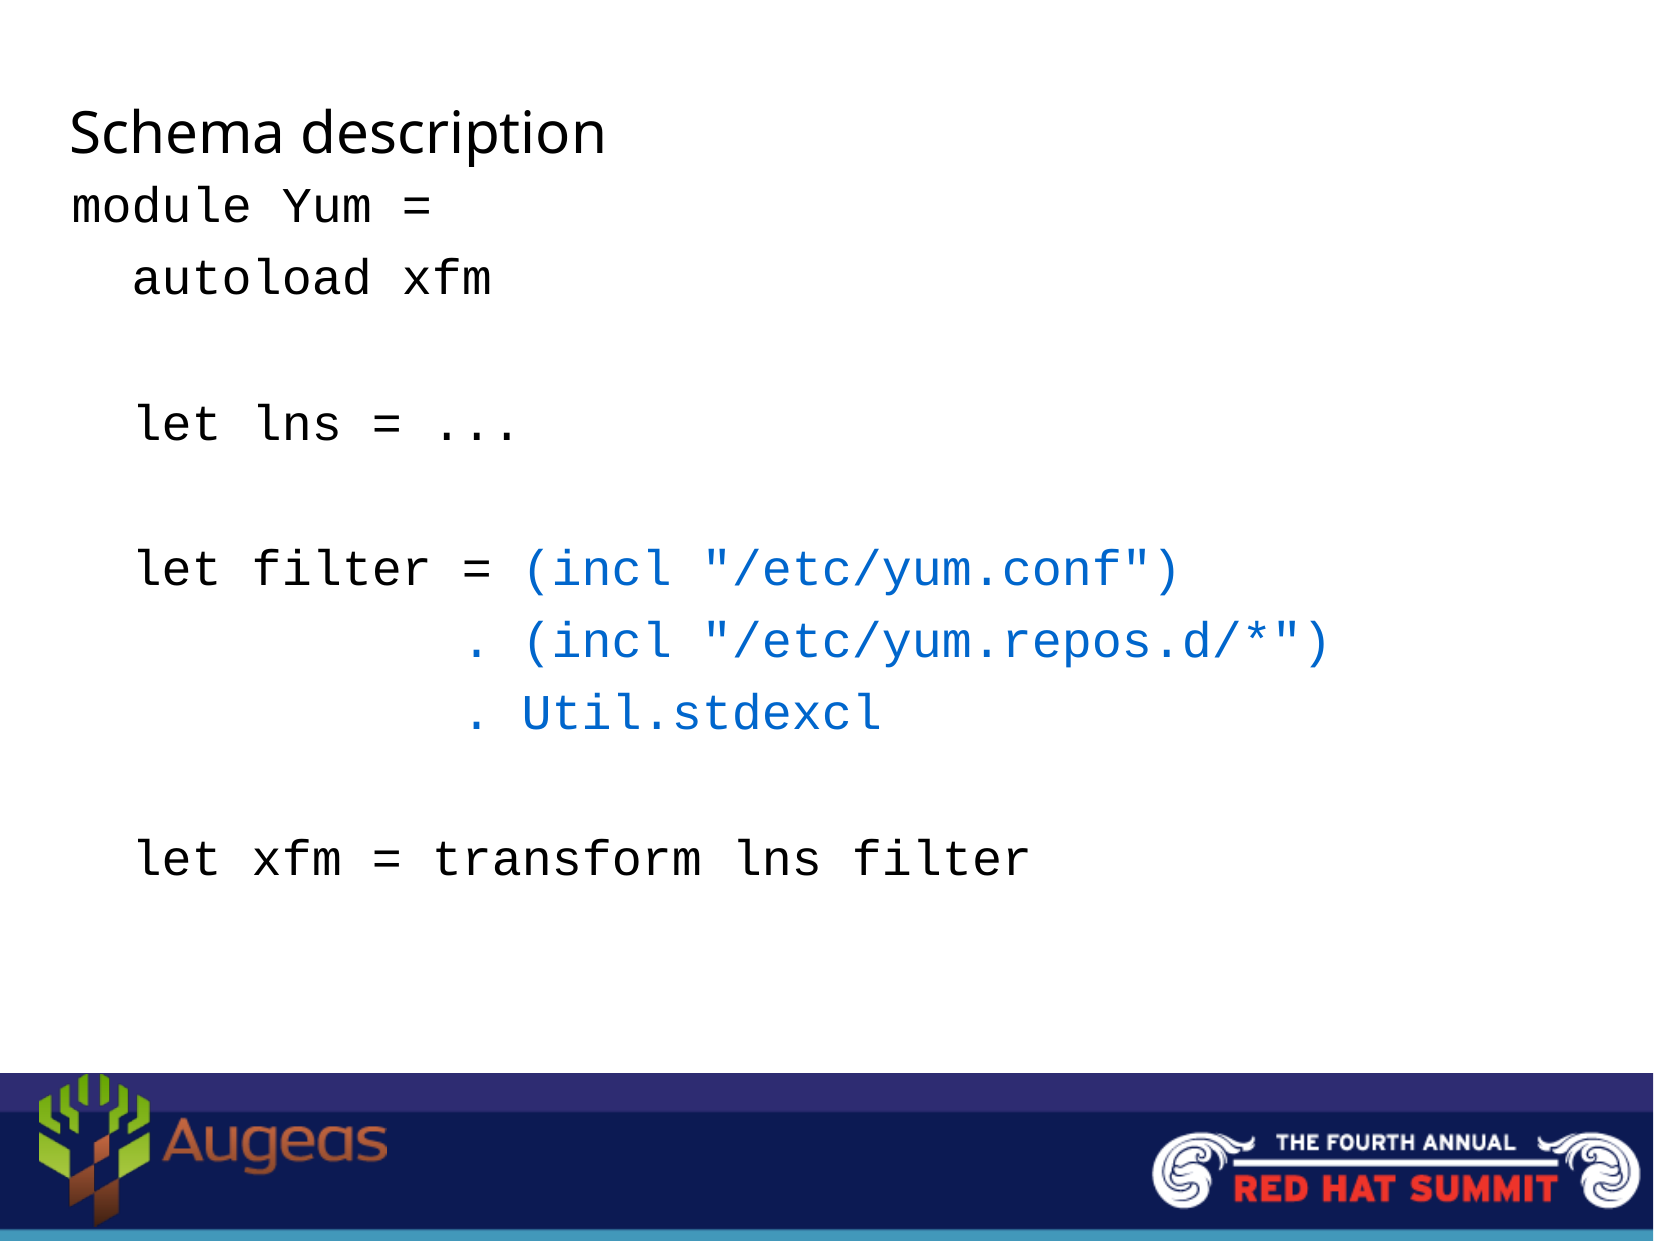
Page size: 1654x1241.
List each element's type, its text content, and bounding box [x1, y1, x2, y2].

list module Yum = autoload xfm let lns = ... let filter = (incl "/etc/yum.conf") . (incl "/etc/yum.repos.d/*") . Util.stdexcl let xfm = transform lns filter [71, 180, 1495, 1089]
picture [0, 1073, 1654, 1241]
title Schema description [69, 71, 1501, 190]
